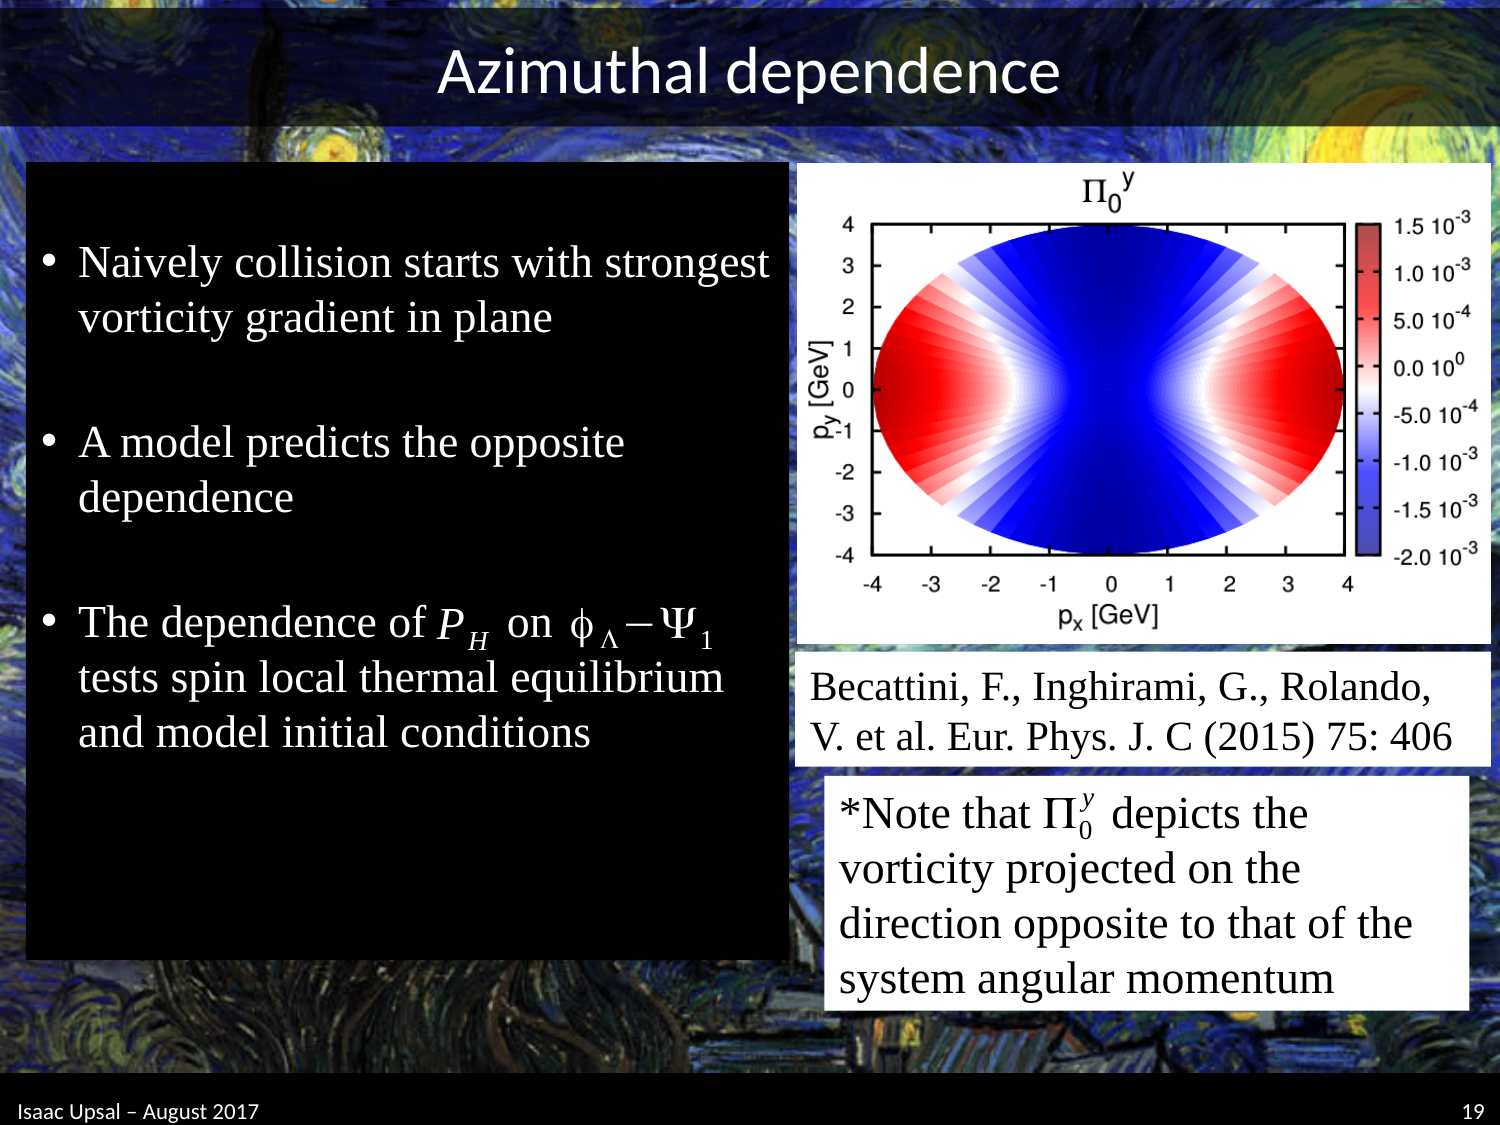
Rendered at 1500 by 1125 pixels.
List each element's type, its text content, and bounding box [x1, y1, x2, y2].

chart [1035, 781, 1103, 846]
chart [564, 605, 721, 656]
list Naively collision starts with strongest vorticity gradient in plane A model predicts the opposite dependence The dependence of on tests spin local thermal equilibrium and model initial conditions [25, 162, 790, 961]
chart [429, 598, 498, 657]
title Azimuthal dependence [0, 7, 1500, 127]
text_box *Note that depicts the vorticity projected on the direction opposite to that of the system angular momentum [824, 775, 1470, 1011]
text_box Becattini, F., Inghirami, G., Rolando, V. et al. Eur. Phys. J. C (2015) 75: 406 [795, 651, 1491, 767]
picture [0, 0, 1500, 7]
picture [0, 127, 1500, 1073]
